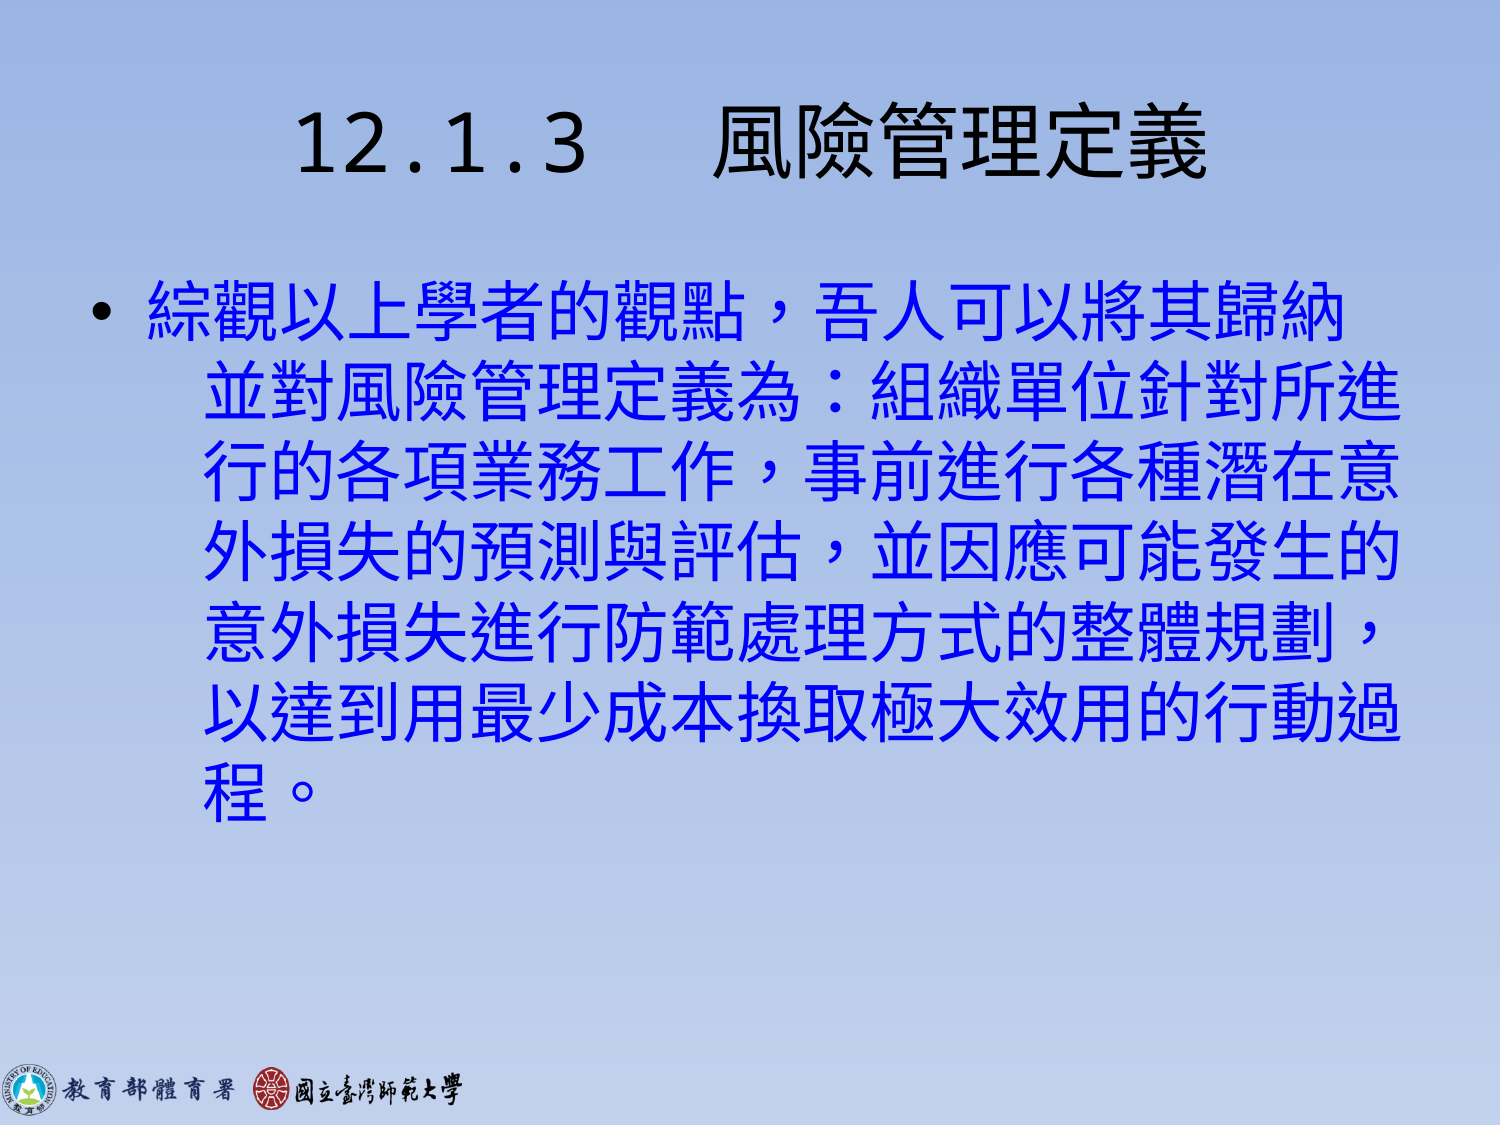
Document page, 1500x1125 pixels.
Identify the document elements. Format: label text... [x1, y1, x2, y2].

title 12.1.3 風險管理定義 [75, 45, 1426, 233]
list 綜觀以上學者的觀點，吾人可以將其歸納並對風險管理定義為：組織單位針對所進行的各項業務工作，事前進行各種潛在意外損失的預測與評估，並因應可能發生的意外損失進行防範處理方式的整體規劃，以達到用最少成本換取極大效用的行動過程。 [75, 262, 1426, 1005]
